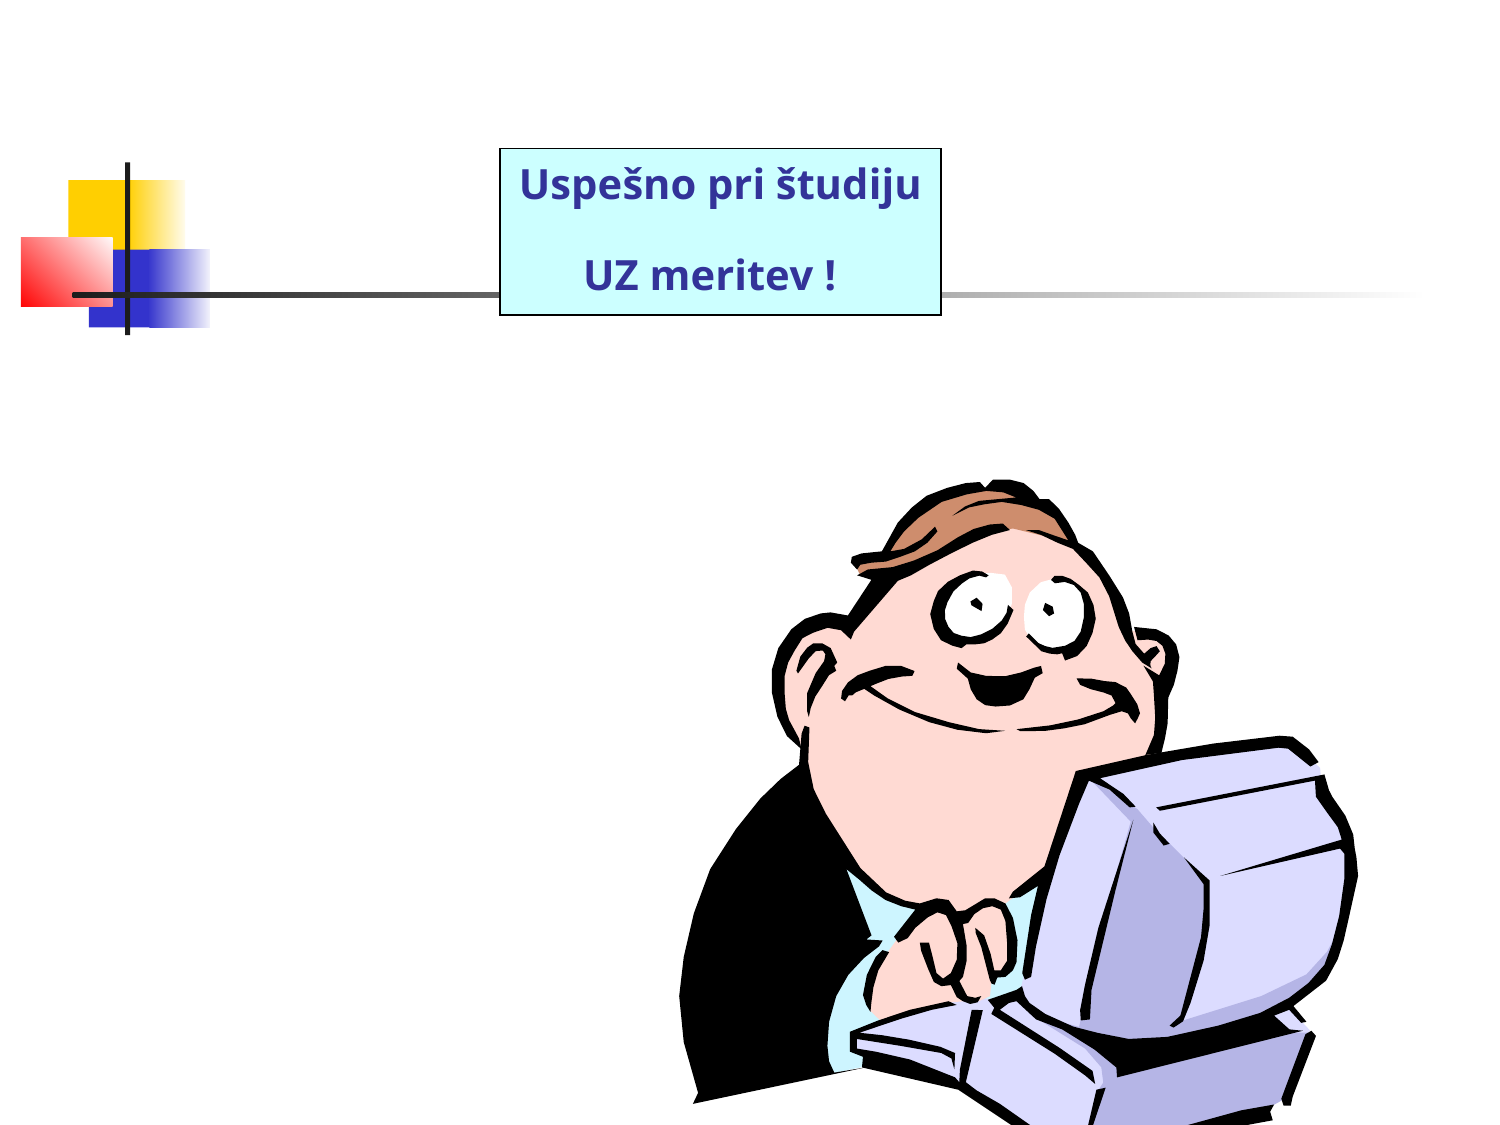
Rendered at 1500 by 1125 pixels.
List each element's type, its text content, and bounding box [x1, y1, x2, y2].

text_box [679, 479, 1359, 1125]
title Uspešno pri študiju UZ meritev ! [500, 148, 941, 315]
